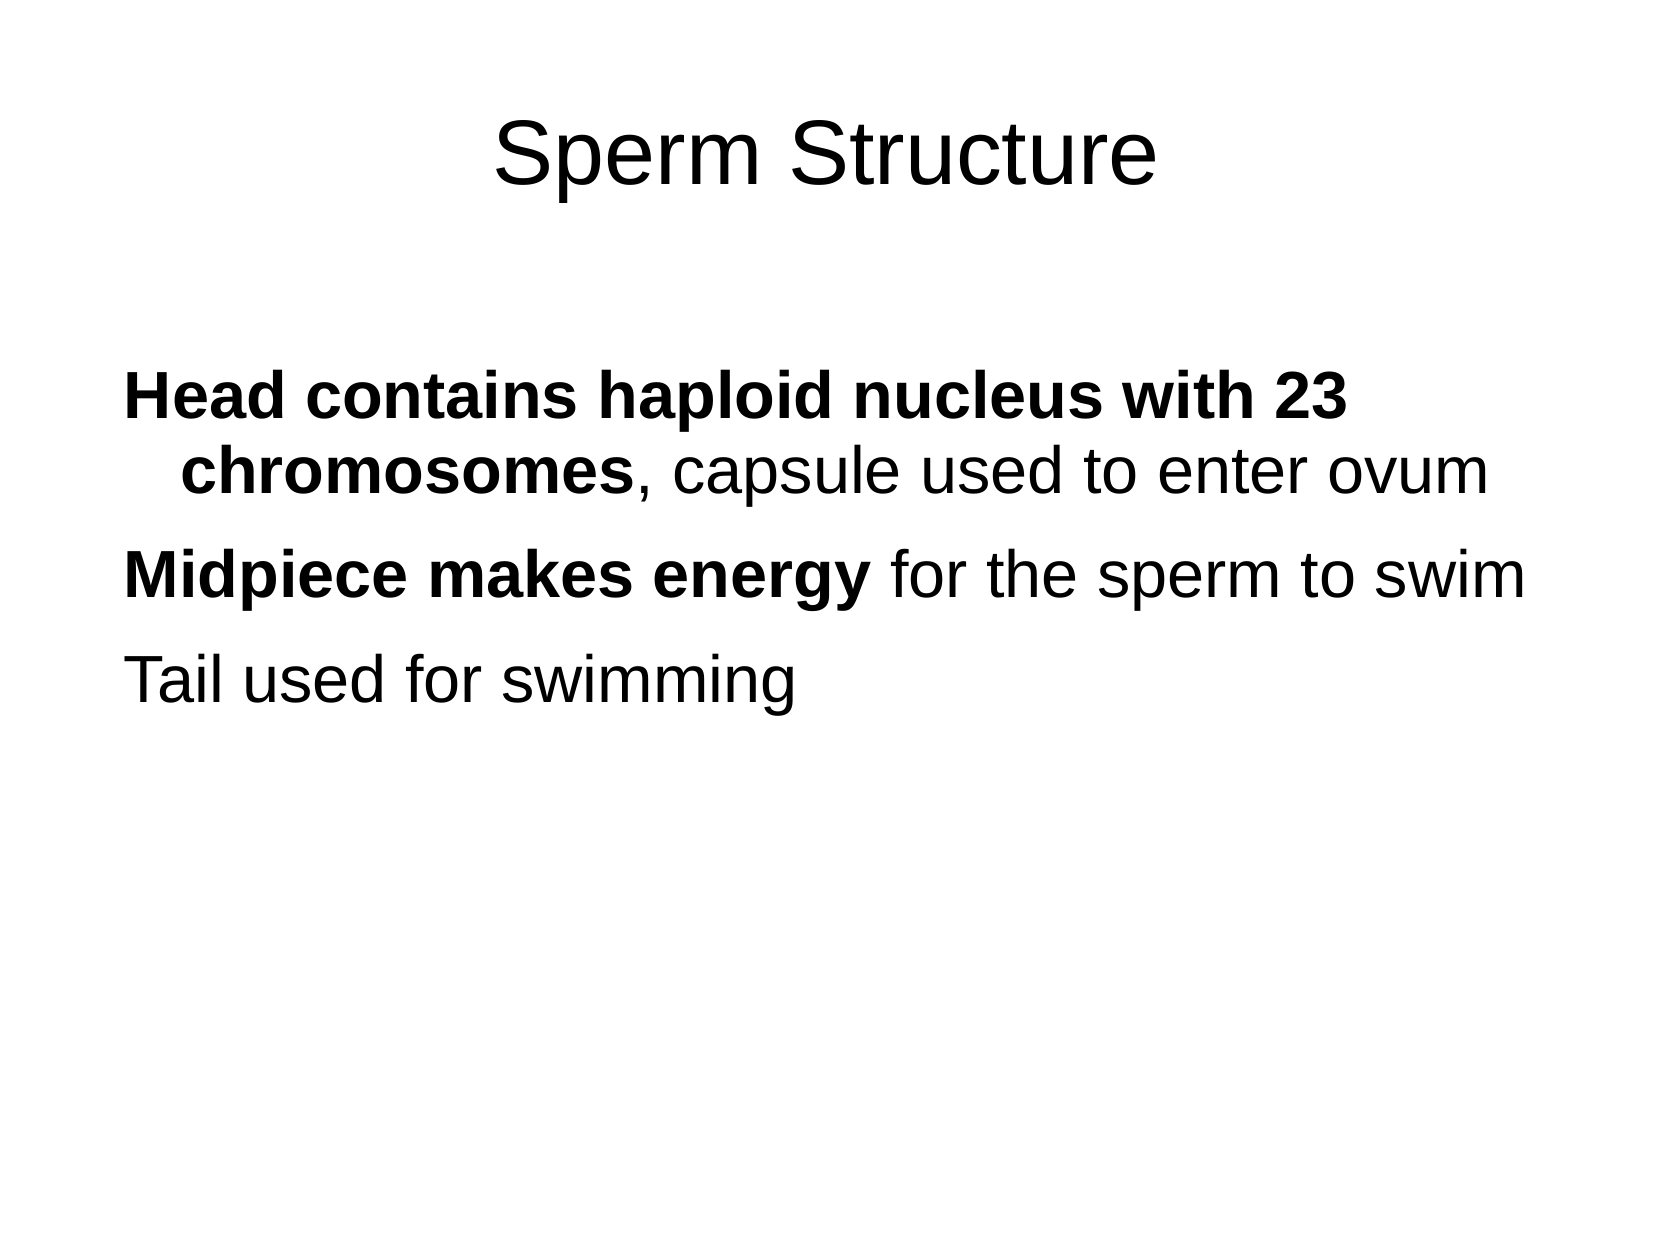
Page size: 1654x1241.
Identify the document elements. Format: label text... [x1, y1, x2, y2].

title Sperm Structure [82, 49, 1571, 257]
list Head contains haploid nucleus with 23 chromosomes, capsule used to enter ovum Midpiece makes energy for the sperm to swim Tail used for swimming [124, 358, 1530, 1088]
